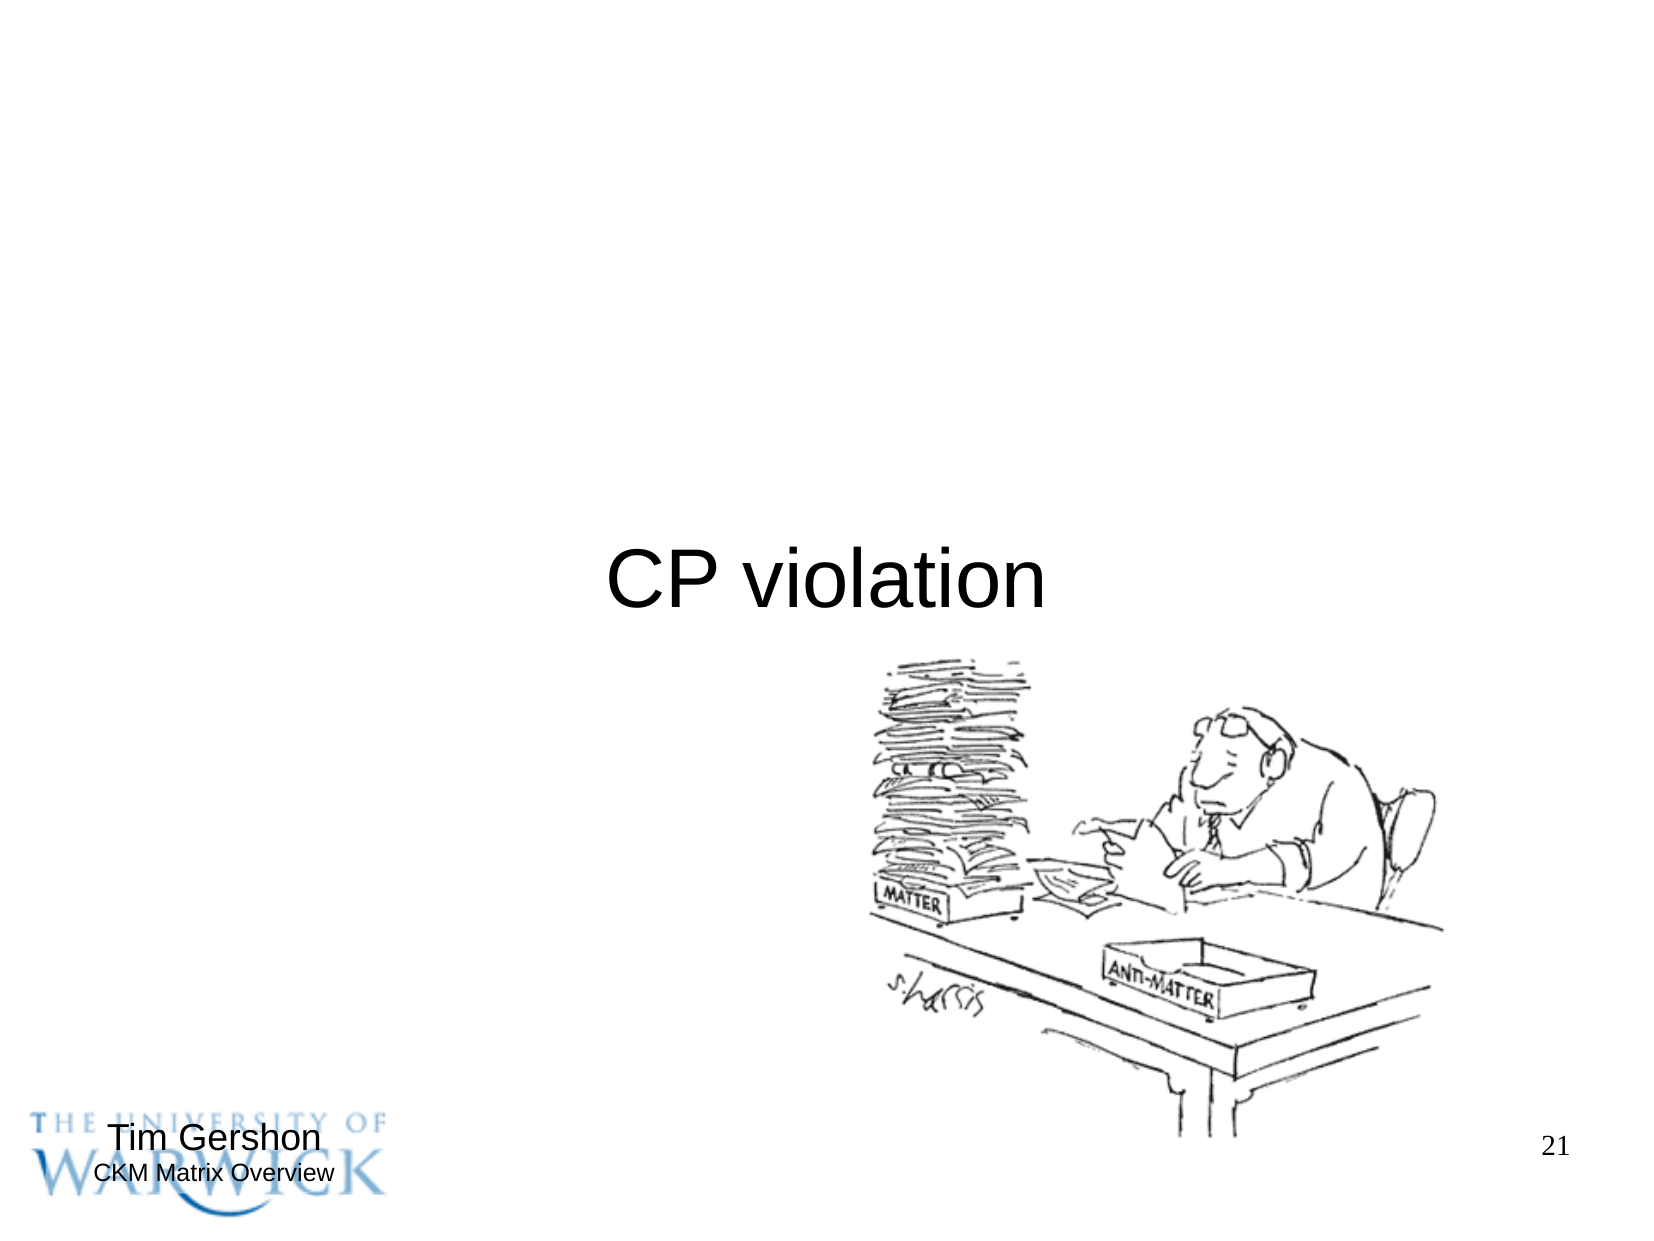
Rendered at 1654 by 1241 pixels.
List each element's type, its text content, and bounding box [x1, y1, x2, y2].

text_box Tim Gershon CKM Matrix Overview [45, 1108, 384, 1194]
subtitle CP violation [82, 56, 1571, 1102]
picture [19, 1106, 406, 1232]
picture [820, 1102, 1506, 1229]
